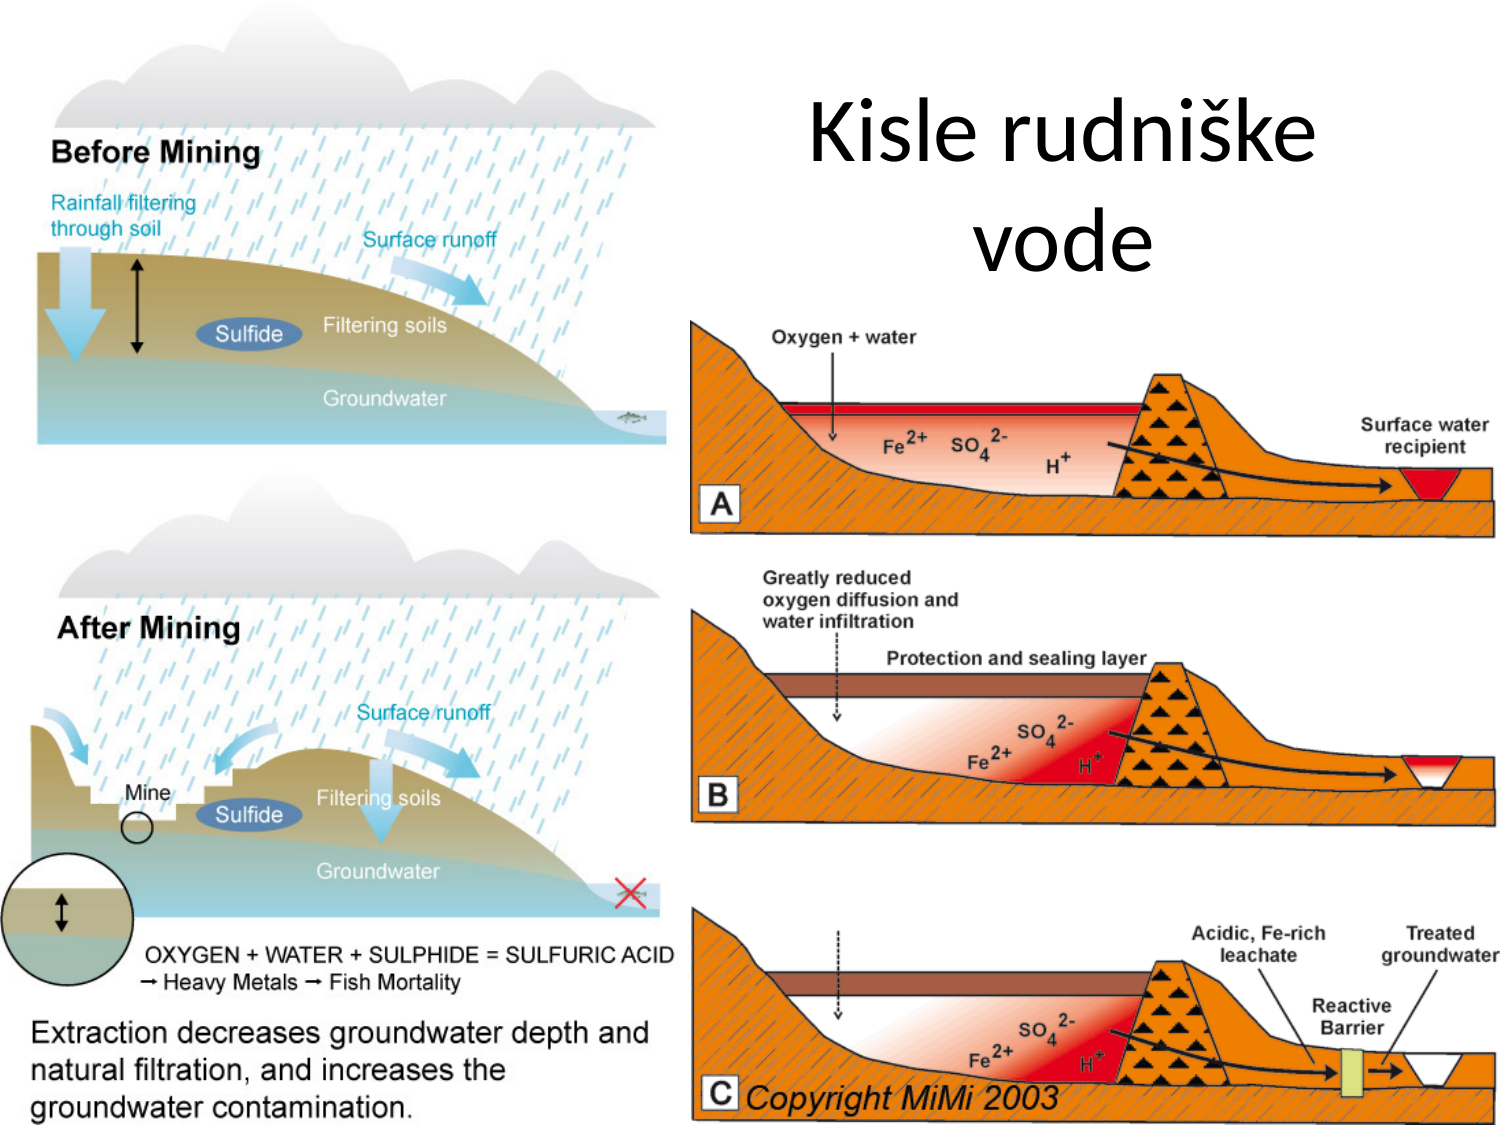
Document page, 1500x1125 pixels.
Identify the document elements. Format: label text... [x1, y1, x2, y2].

picture [690, 320, 1500, 1125]
title Kisle rudniške vode [702, 45, 1425, 315]
picture [0, 0, 681, 1125]
